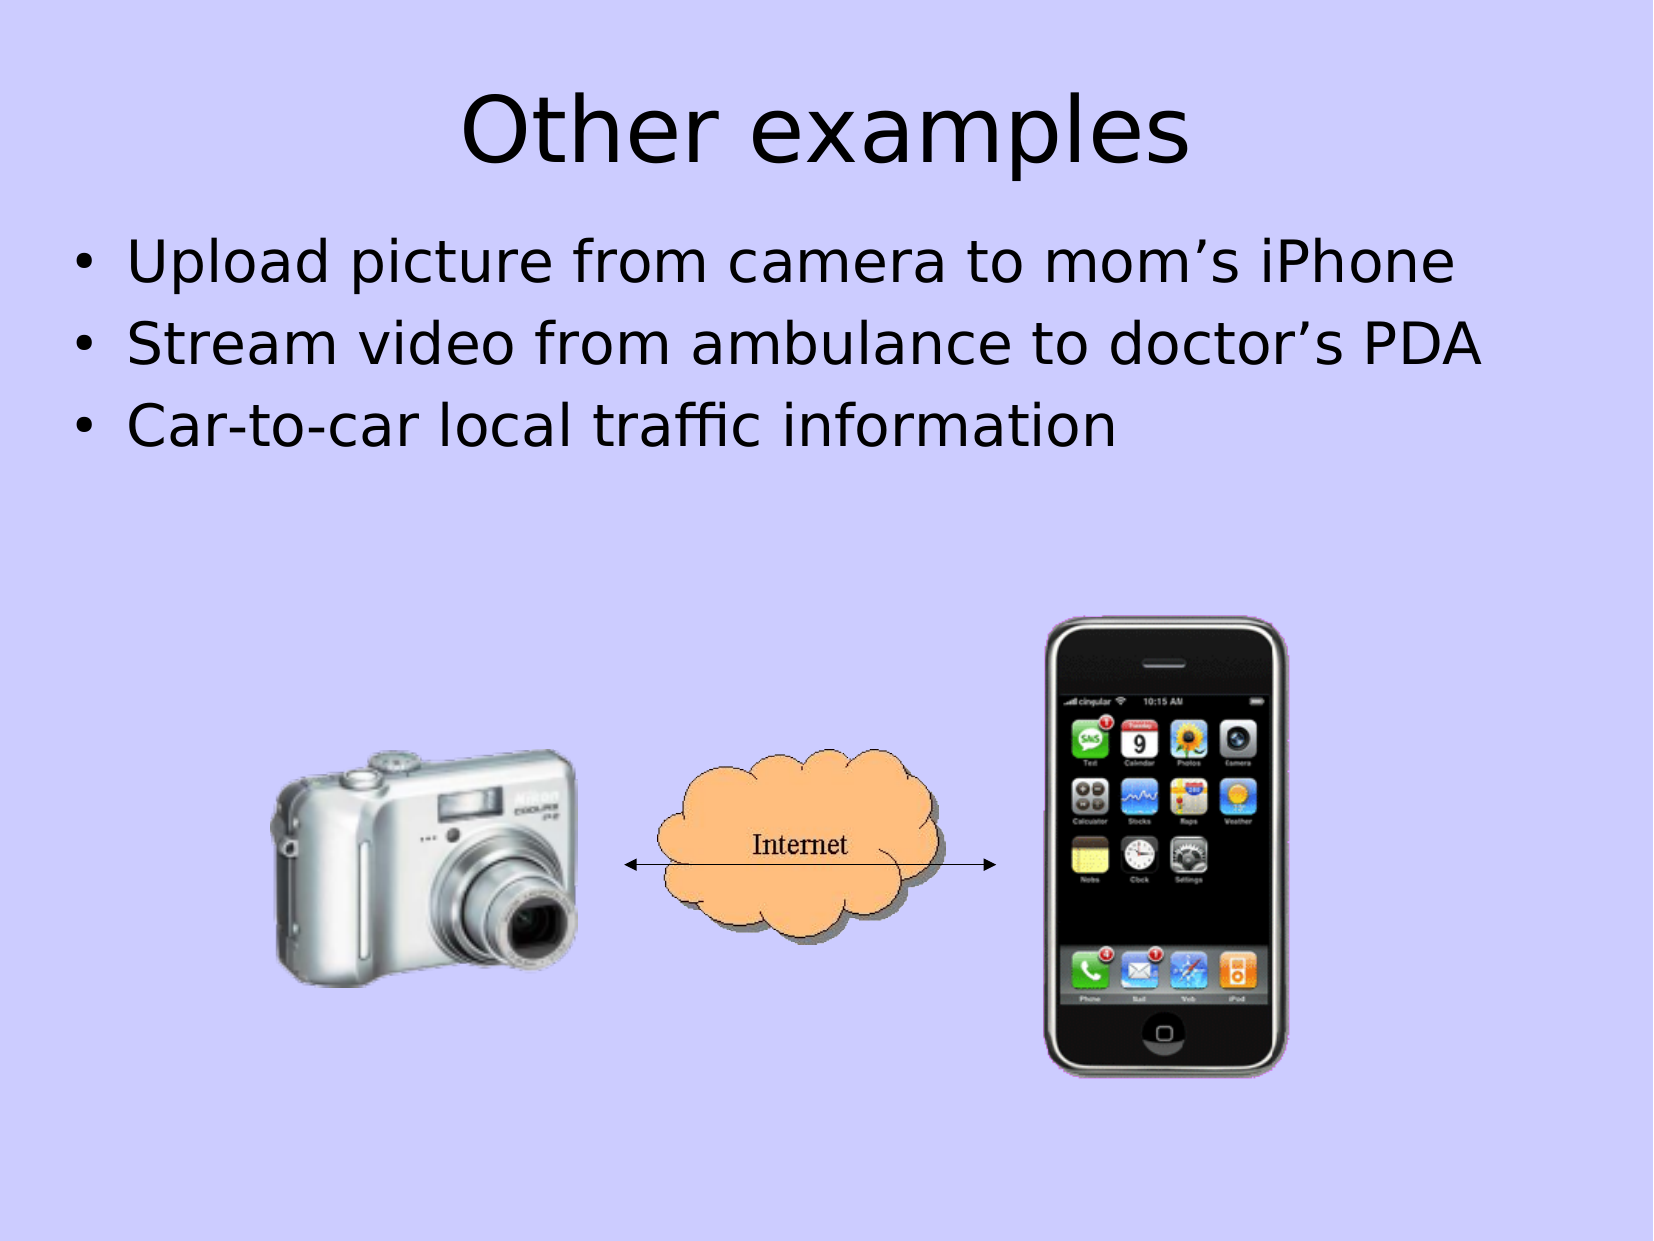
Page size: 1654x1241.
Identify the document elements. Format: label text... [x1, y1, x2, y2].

list Upload picture from camera to mom’s iPhone Stream video from ambulance to doctor’s PDA Car-to-car local traffic information [41, 220, 1612, 595]
picture [657, 749, 946, 864]
picture [1042, 614, 1291, 1081]
picture [657, 865, 946, 946]
picture [270, 749, 578, 988]
title Other examples [55, 41, 1598, 220]
